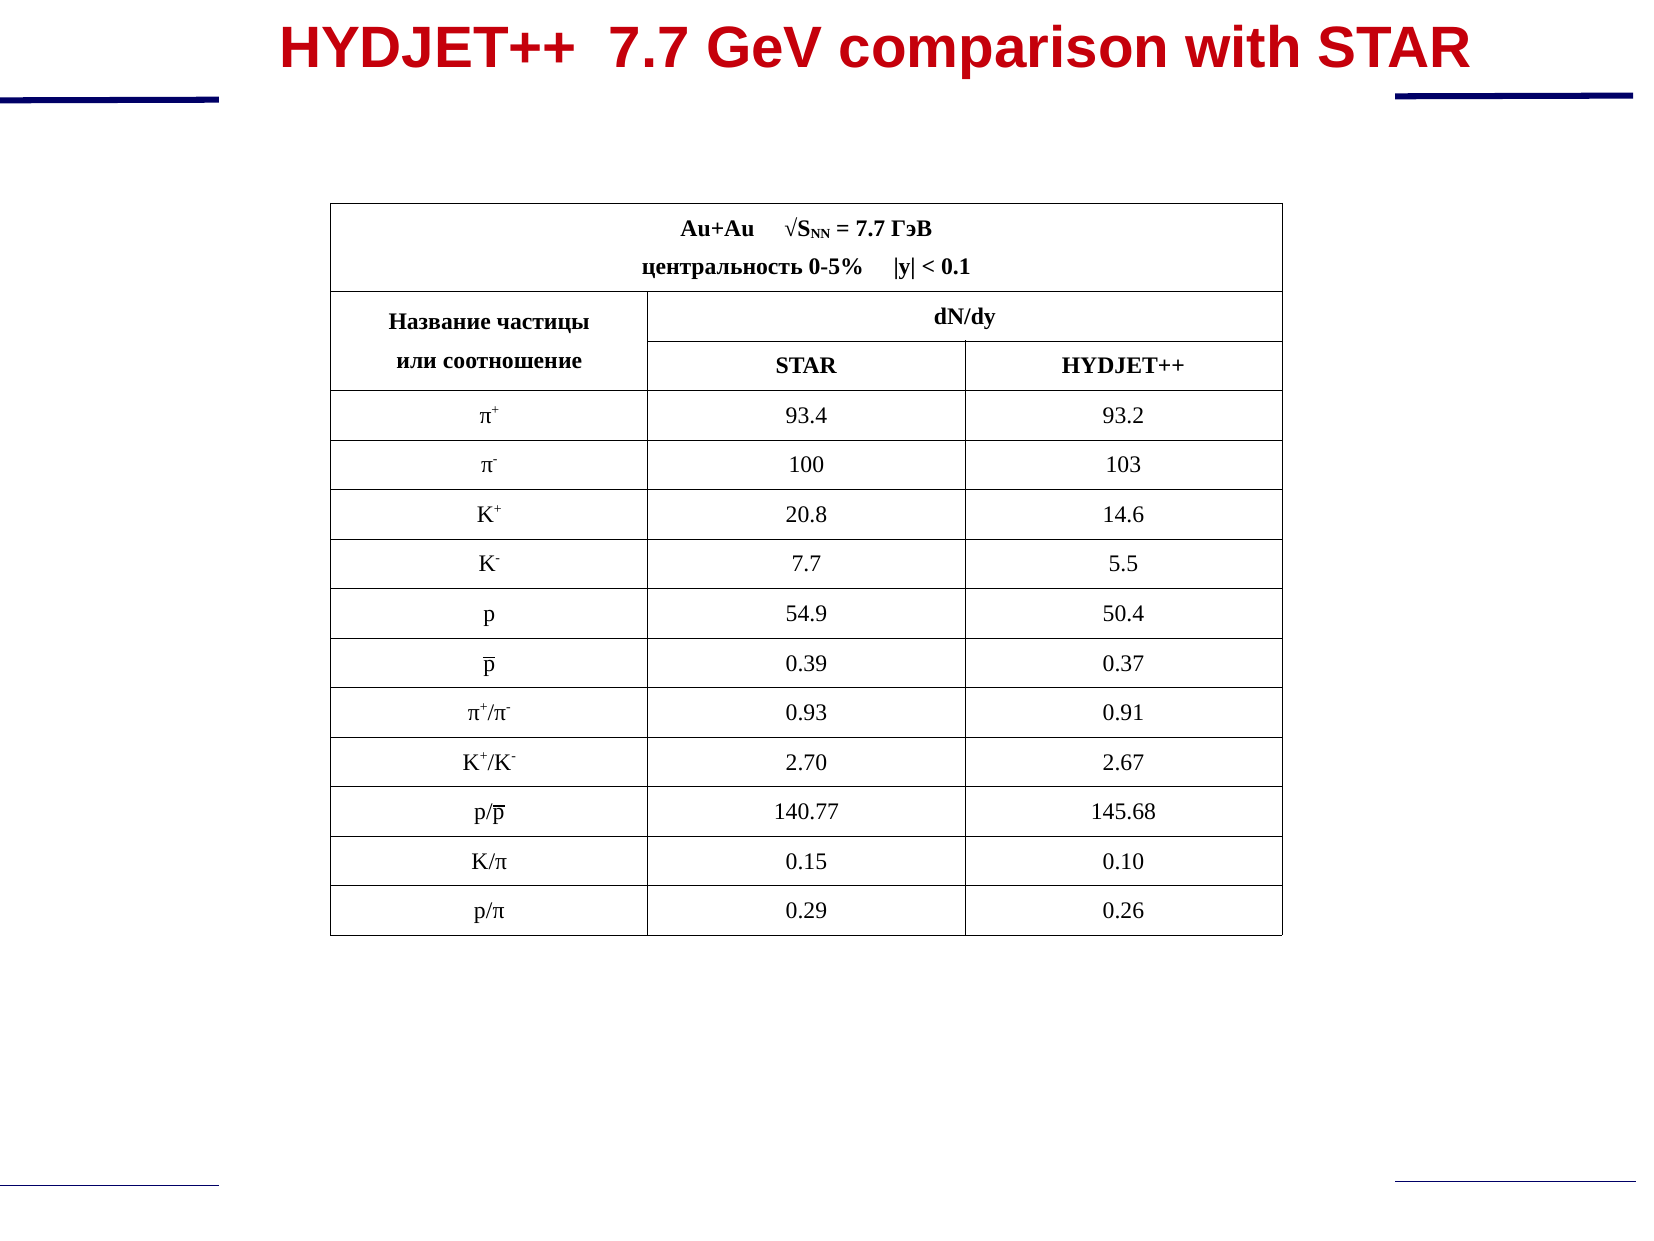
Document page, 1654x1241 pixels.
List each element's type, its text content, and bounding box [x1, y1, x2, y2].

picture [218, 90, 1396, 1241]
text_box [23, 968, 218, 1205]
title HYDJET++ 7.7 GeV comparison with STAR [35, 0, 1607, 95]
text_box [1396, 968, 1654, 1205]
